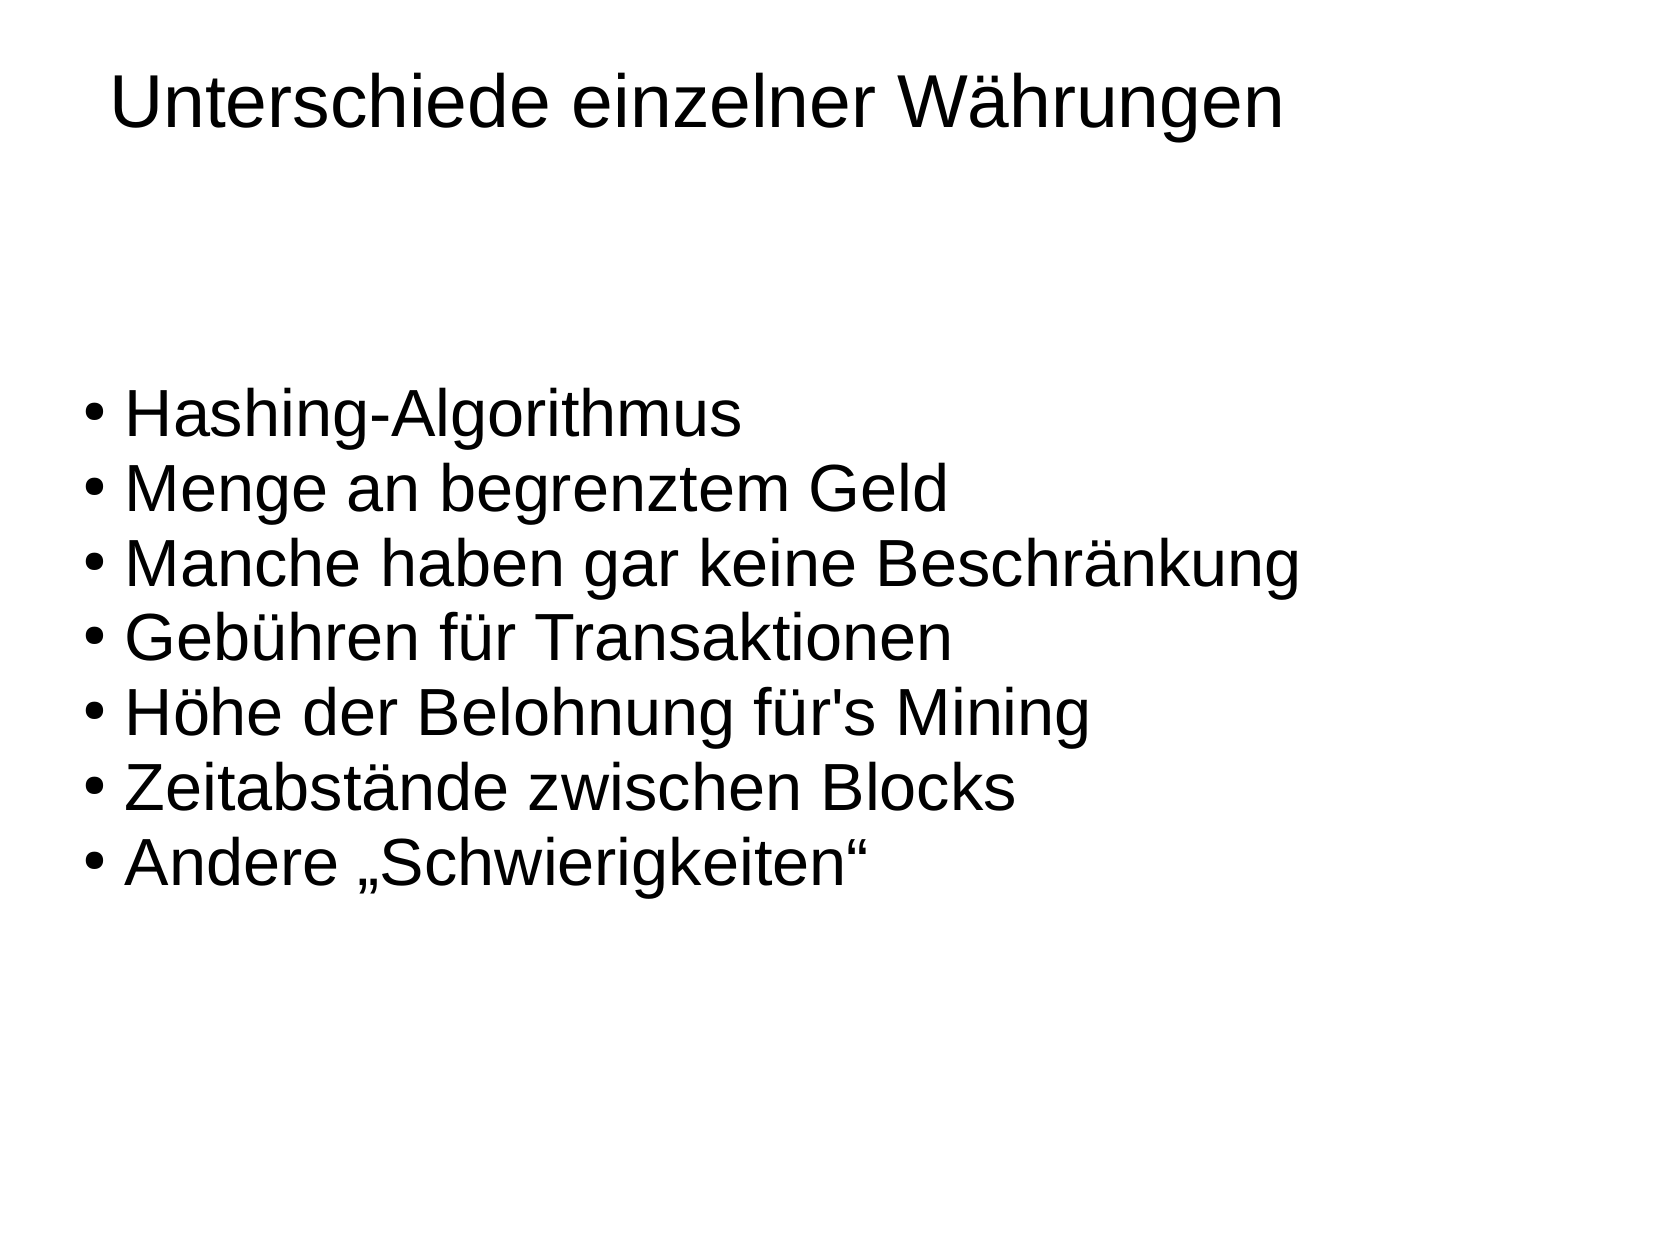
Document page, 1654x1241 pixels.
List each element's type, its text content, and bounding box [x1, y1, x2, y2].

title Unterschiede einzelner Währungen [82, 49, 1571, 154]
subtitle Hashing-Algorithmus Menge an begrenztem Geld Manche haben gar keine Beschränkung Gebühren für Transaktionen Höhe der Belohnung für's Mining Zeitabstände zwischen Blocks Andere „Schwierigkeiten“ [82, 224, 1571, 1052]
